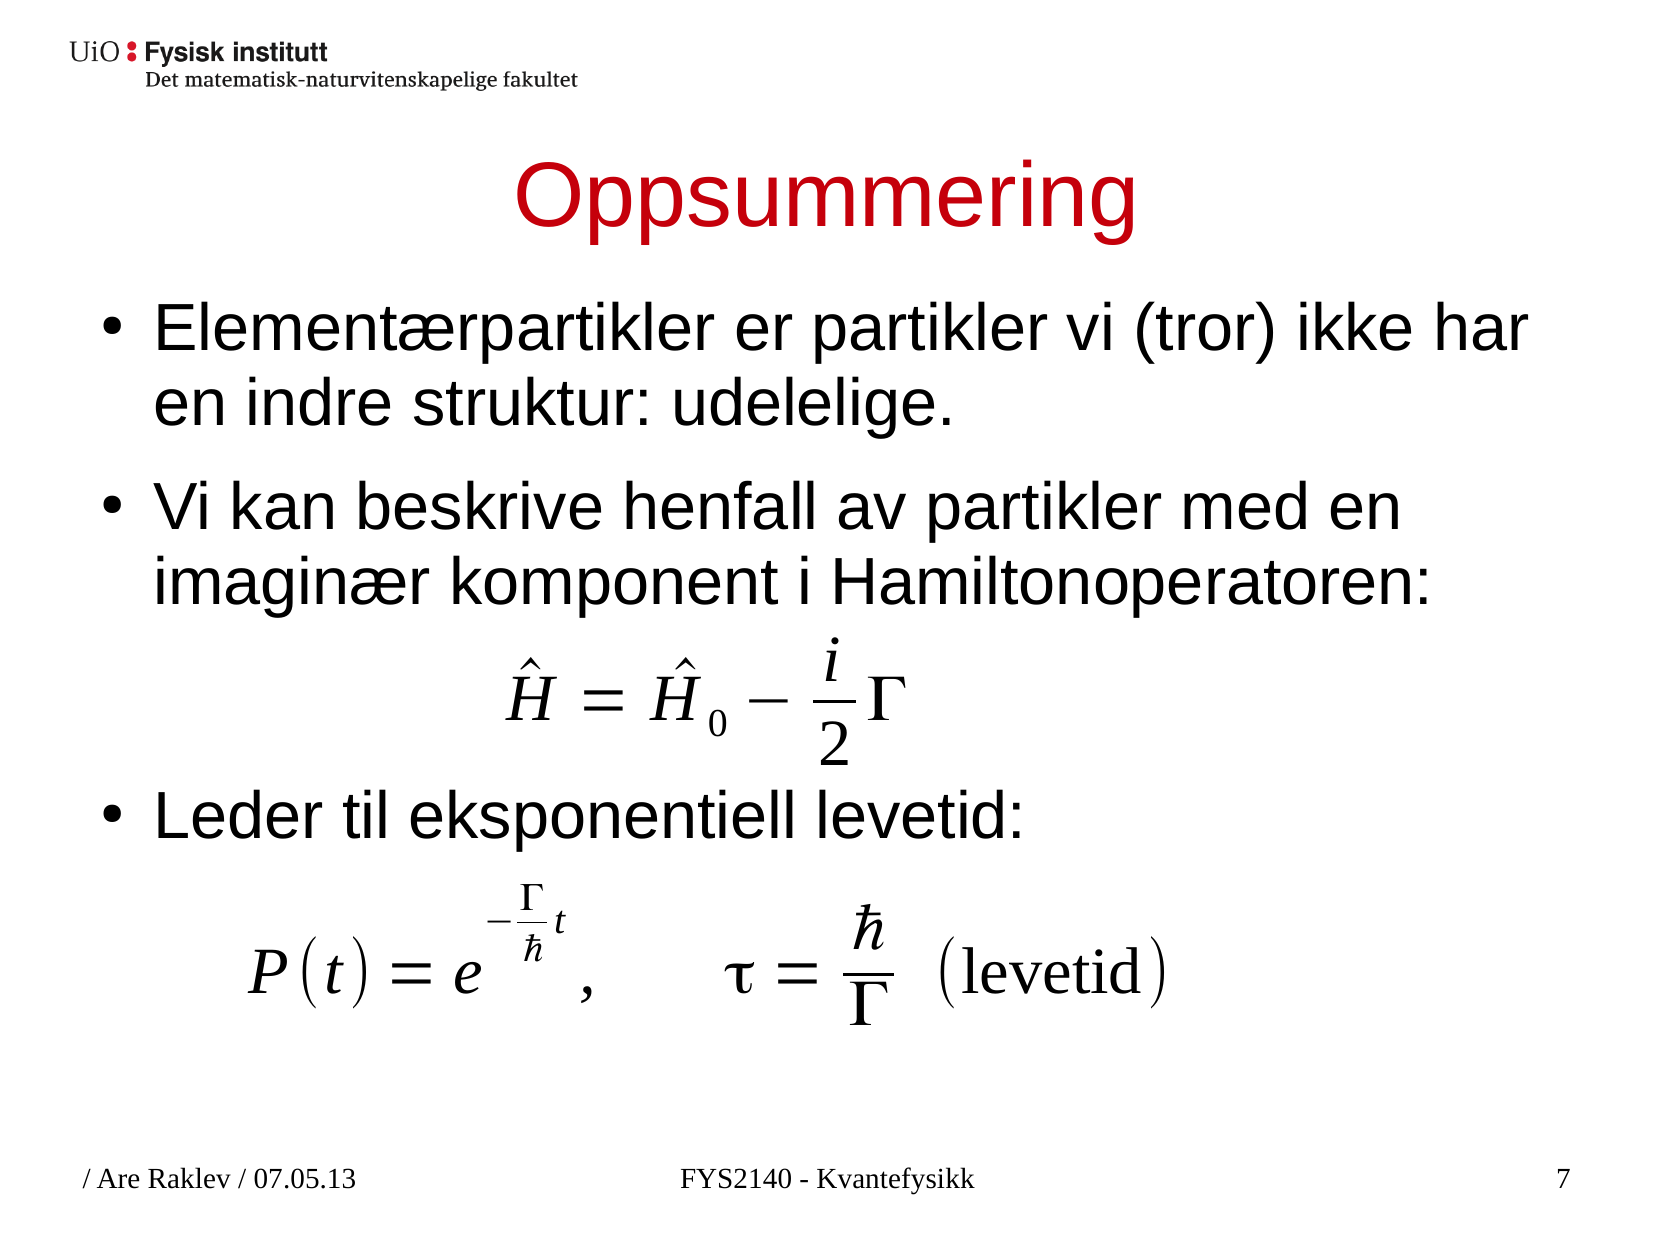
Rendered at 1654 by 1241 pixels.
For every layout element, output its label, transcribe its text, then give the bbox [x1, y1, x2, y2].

picture [68, 37, 581, 93]
chart [237, 875, 603, 1013]
chart [494, 623, 914, 780]
list Elementærpartikler er partikler vi (tror) ikke har en indre struktur: udelelige. Vi kan beskrive henfall av partikler med en imaginær komponent i Hamiltonoperatoren: Leder til eksponentiell levetid: [82, 290, 1538, 1094]
chart [715, 888, 1176, 1029]
title Oppsummering [82, 90, 1571, 298]
